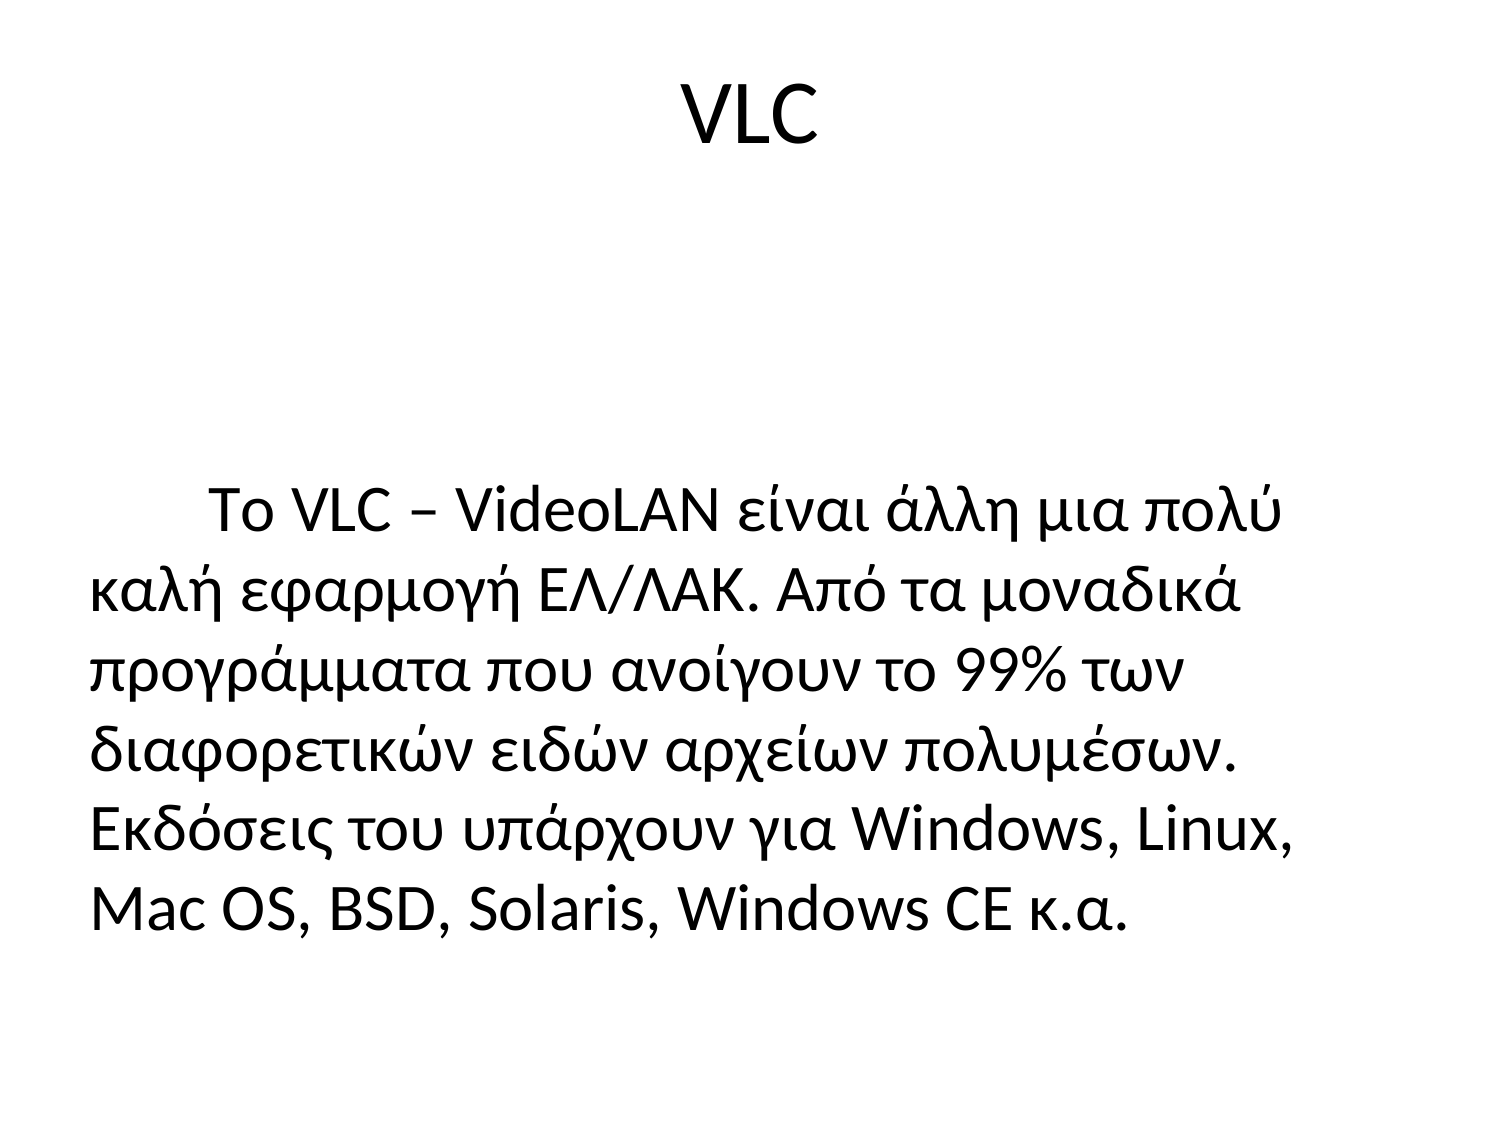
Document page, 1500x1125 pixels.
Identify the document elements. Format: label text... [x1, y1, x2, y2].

text_box Το VLC – VideoLAN είναι άλλη μια πολύ καλή εφαρμογή ΕΛ/ΛΑΚ. Από τα μοναδικά προγράμματα που ανοίγουν το 99% των διαφορετικών ειδών αρχείων πολυμέσων. Εκδόσεις του υπάρχουν για Windows, Linux, Mac OS, BSD, Solaris, Windows CE κ.α. [75, 457, 1426, 1055]
text_box VLC [75, 45, 1426, 233]
